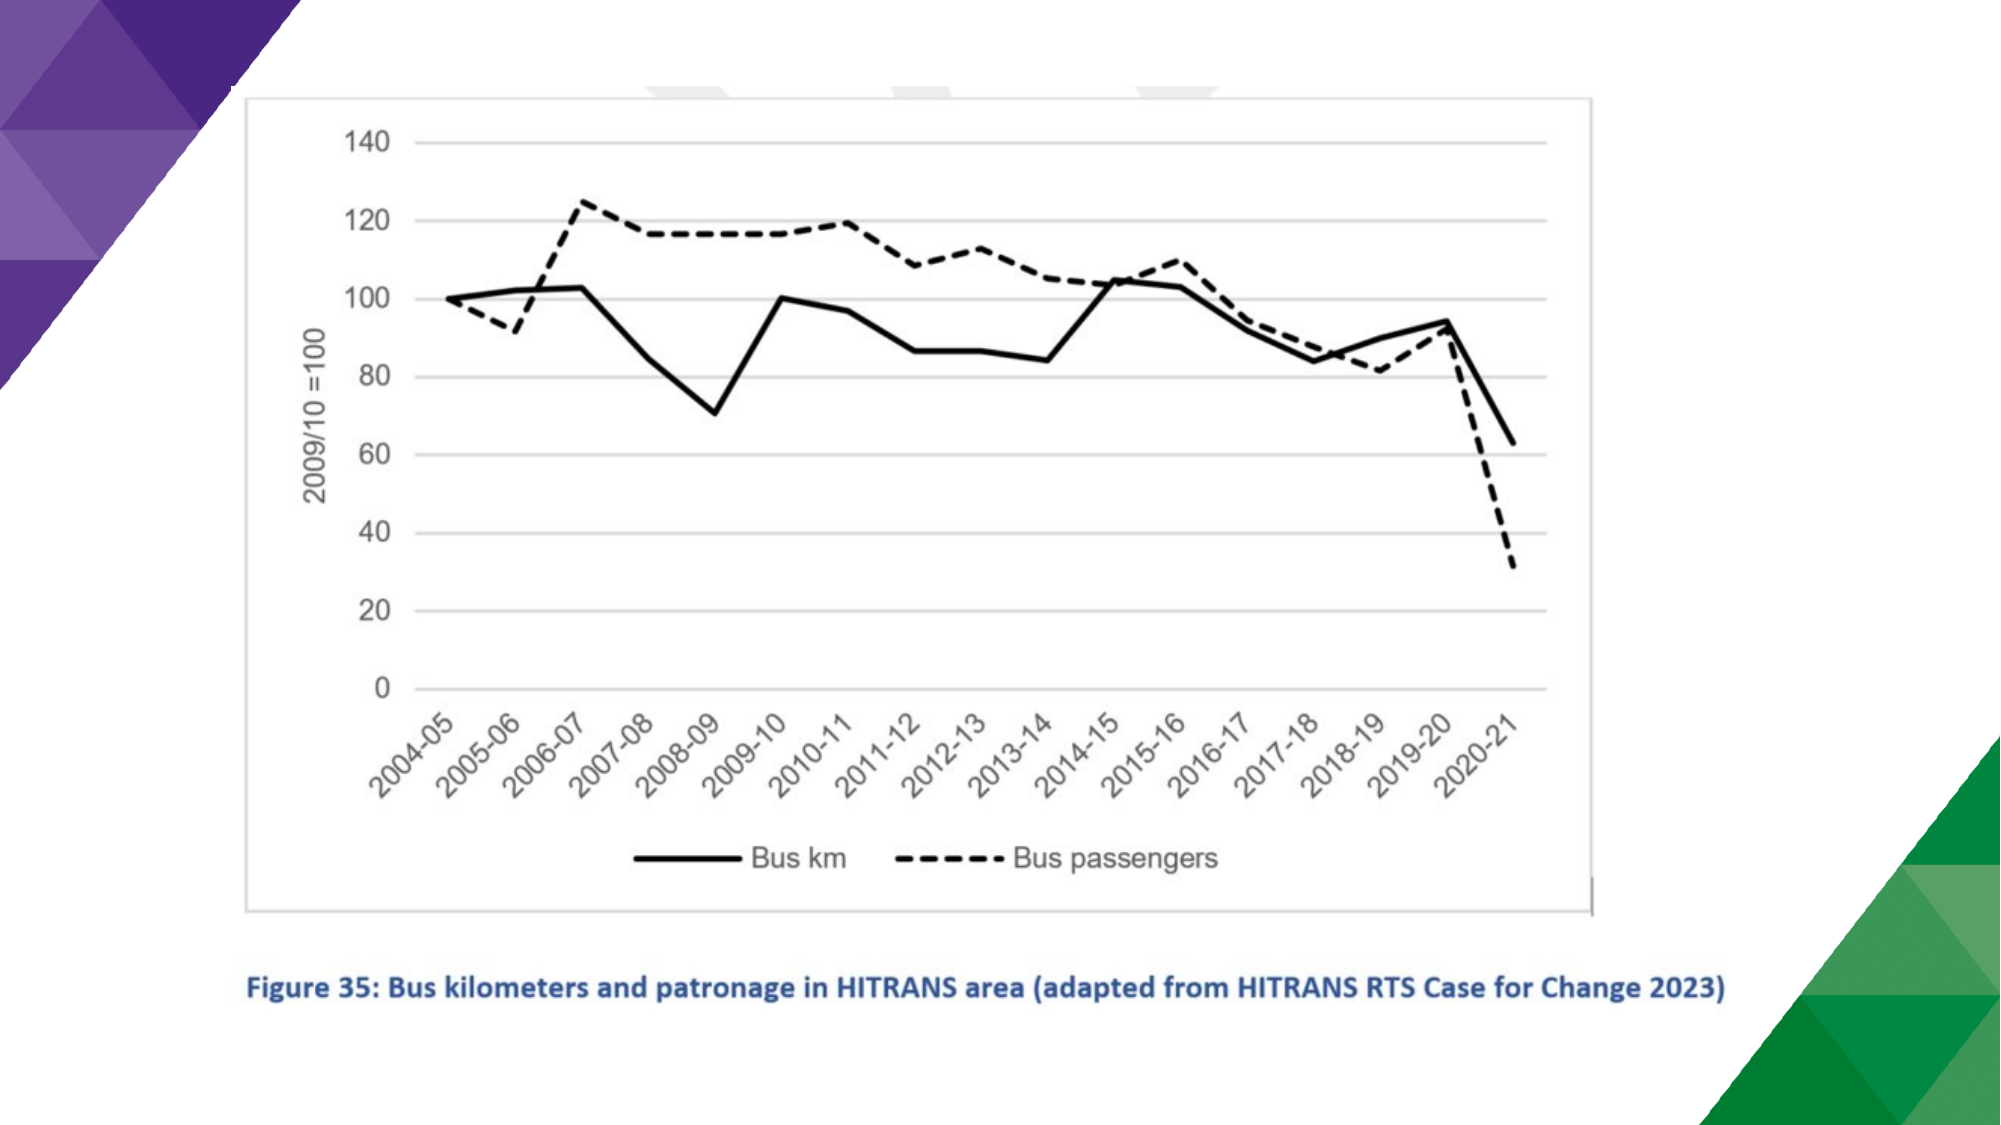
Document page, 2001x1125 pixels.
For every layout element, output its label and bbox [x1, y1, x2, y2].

picture [231, 86, 1757, 1032]
